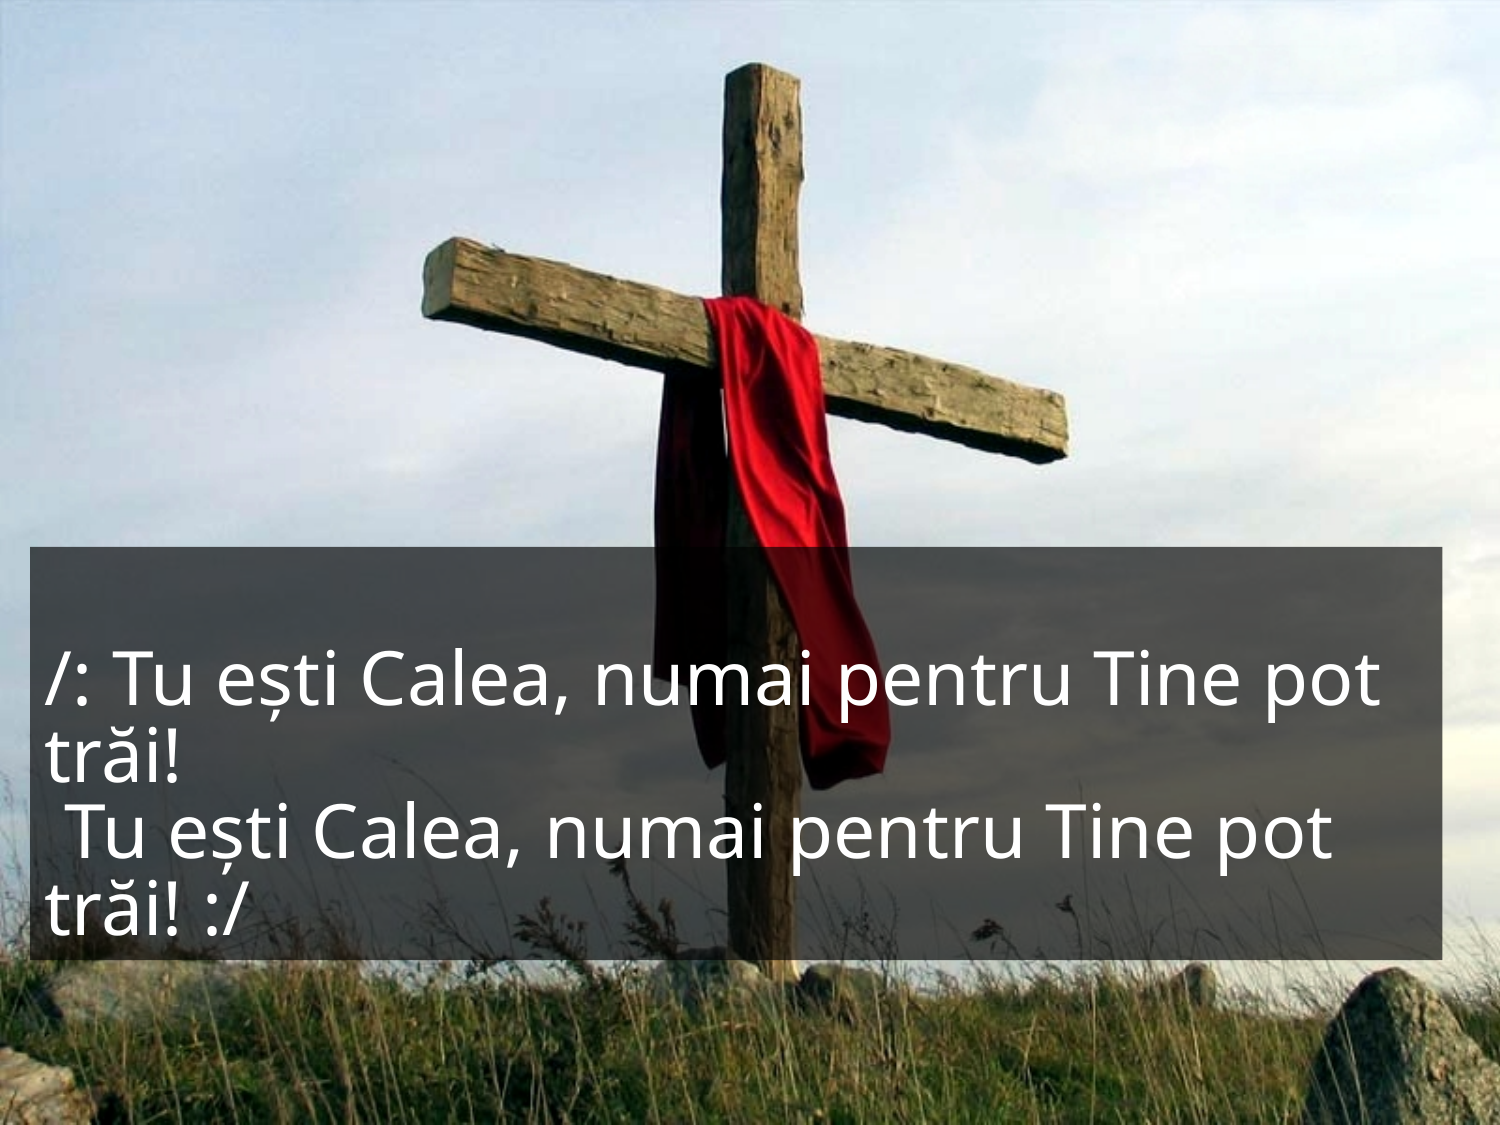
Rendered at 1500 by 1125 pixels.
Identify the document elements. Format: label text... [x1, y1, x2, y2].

text_box /: Tu ești Calea, numai pentru Tine pot trăi! Tu ești Calea, numai pentru Tine pot trăi! :/ [30, 546, 1443, 961]
picture [0, 0, 1500, 1125]
